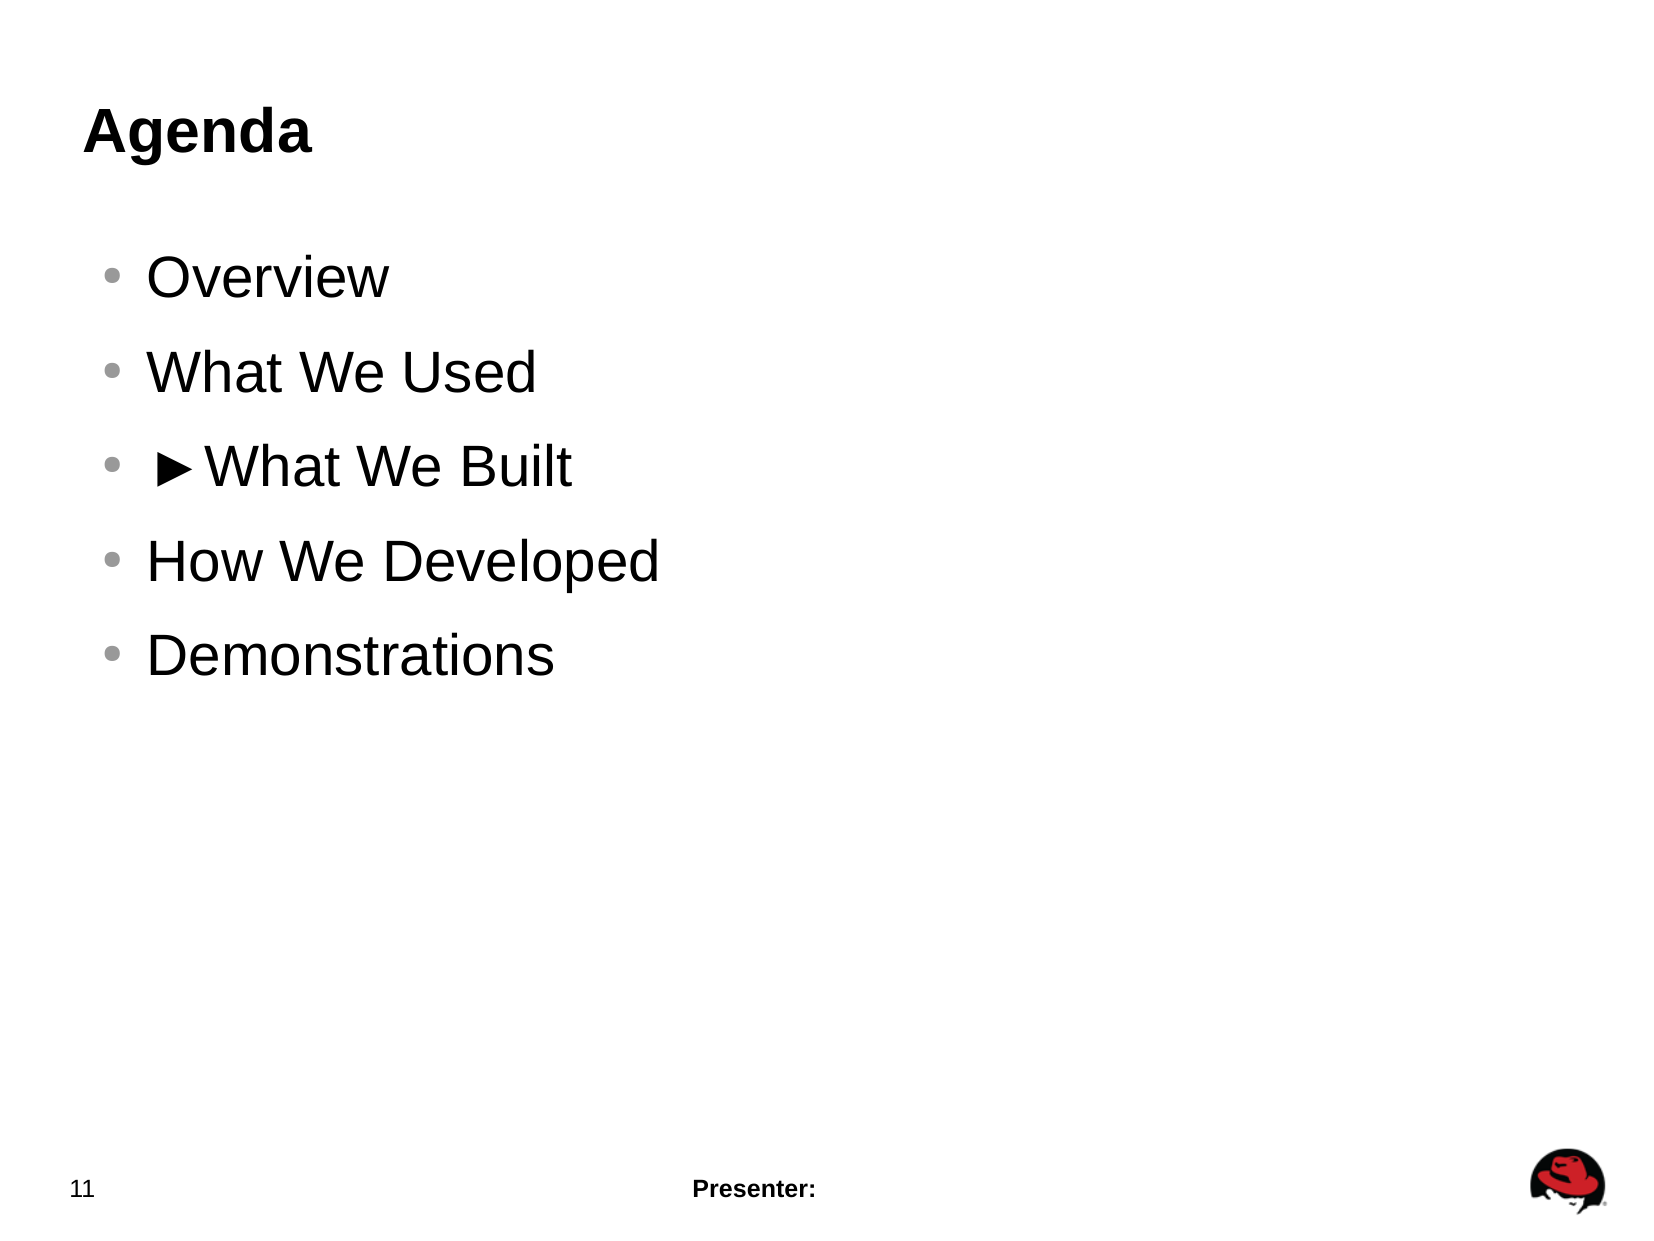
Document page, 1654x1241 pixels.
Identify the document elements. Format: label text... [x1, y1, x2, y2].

list Overview What We Used ►What We Built How We Developed Demonstrations [86, 244, 1576, 1039]
title Agenda [82, 37, 1571, 226]
picture [1529, 1146, 1613, 1224]
